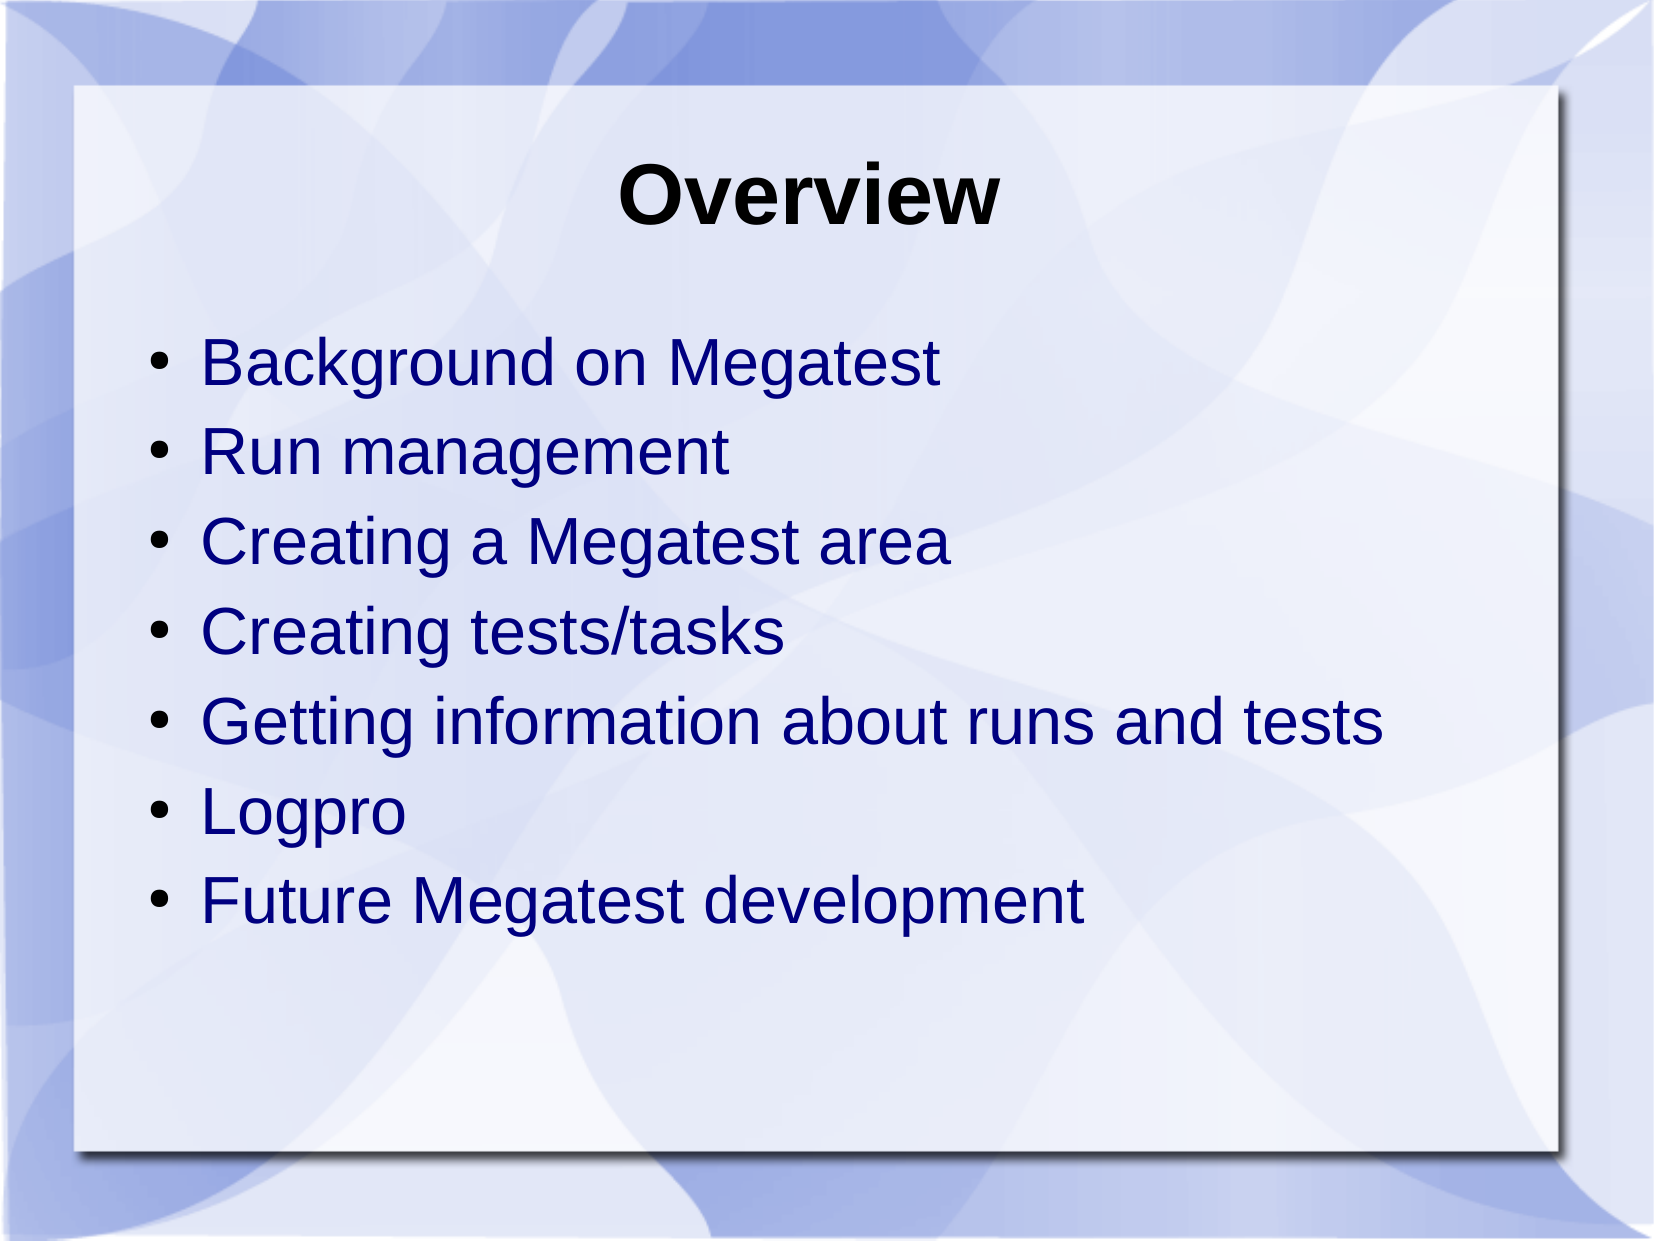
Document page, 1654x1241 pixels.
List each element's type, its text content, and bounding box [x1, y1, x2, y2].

picture [0, 0, 1654, 1241]
title Overview [82, 90, 1536, 298]
list Background on Megatest Run management Creating a Megatest area Creating tests/tasks Getting information about runs and tests Logpro Future Megatest development [129, 324, 1489, 1045]
